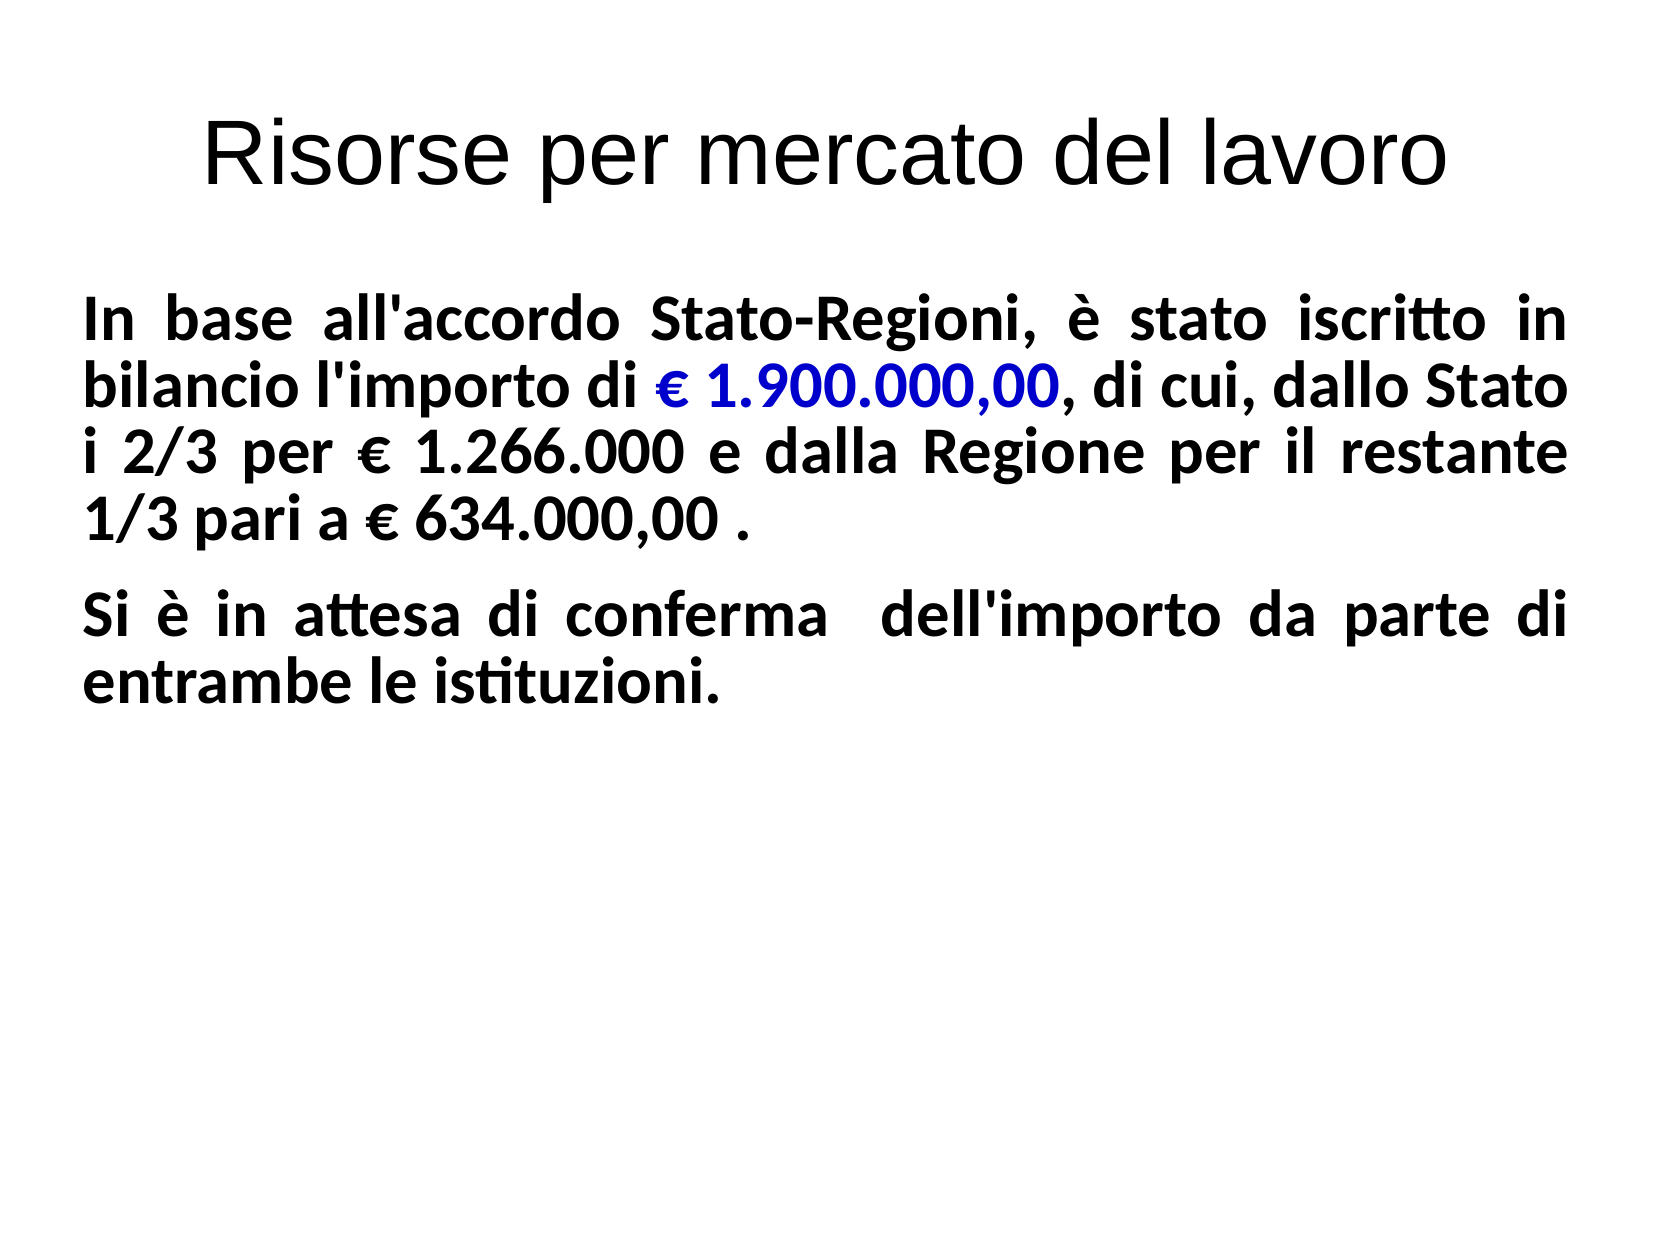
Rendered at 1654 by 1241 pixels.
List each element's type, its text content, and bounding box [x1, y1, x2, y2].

list In base all'accordo Stato-Regioni, è stato iscritto in bilancio l'importo di € 1.900.000,00, di cui, dallo Stato i 2/3 per € 1.266.000 e dalla Regione per il restante 1/3 pari a € 634.000,00 . Si è in attesa di conferma dell'importo da parte di entrambe le istituzioni. [82, 290, 1571, 1010]
title Risorse per mercato del lavoro [82, 49, 1571, 257]
